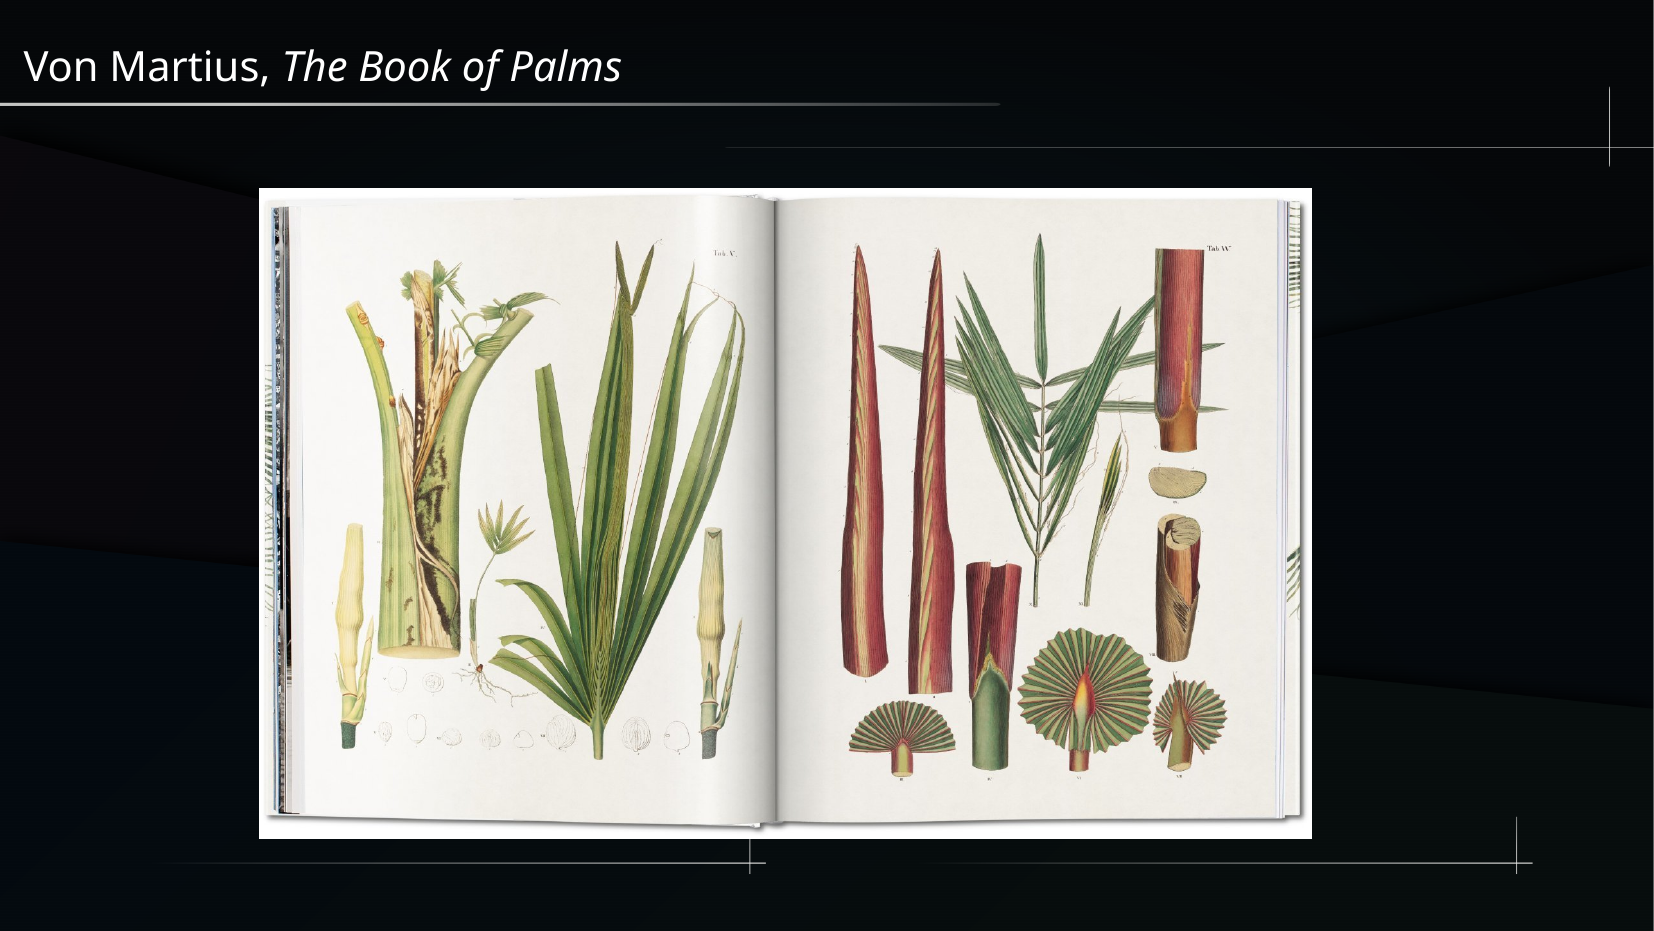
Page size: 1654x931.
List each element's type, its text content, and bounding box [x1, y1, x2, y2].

picture [0, 0, 1654, 931]
title Von Martius, The Book of Palms [23, 11, 1589, 119]
